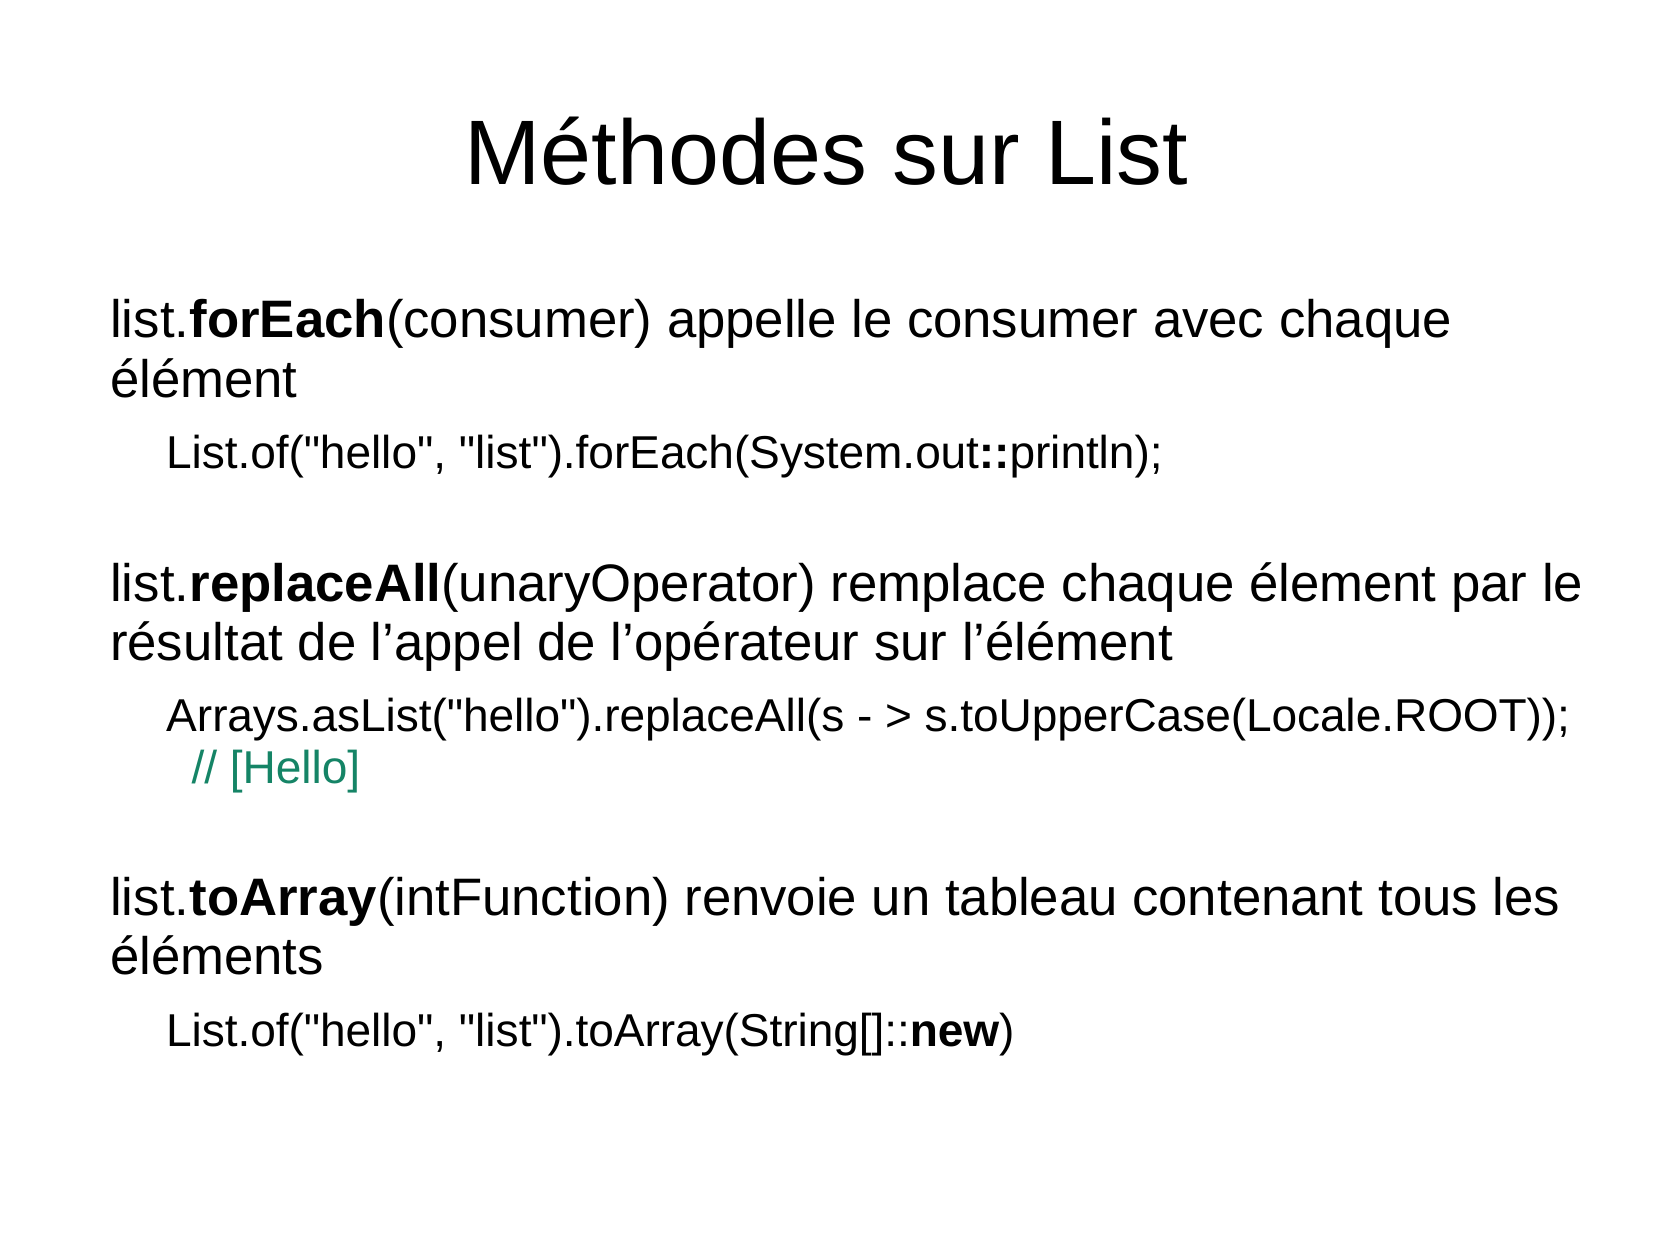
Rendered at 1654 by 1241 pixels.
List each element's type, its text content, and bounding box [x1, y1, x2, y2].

title Méthodes sur List [82, 49, 1571, 257]
list list.forEach(consumer) appelle le consumer avec chaque élément List.of("hello", "list").forEach(System.out::println); list.replaceAll(unaryOperator) remplace chaque élement par le résultat de l’appel de l’opérateur sur l’élément Arrays.asList("hello").replaceAll(s - > s.toUpperCase(Locale.ROOT)); // [Hello] list.toArray(intFunction) renvoie un tableau contenant tous les éléments List.of("hello", "list").toArray(String[]::new) [54, 290, 1600, 1126]
